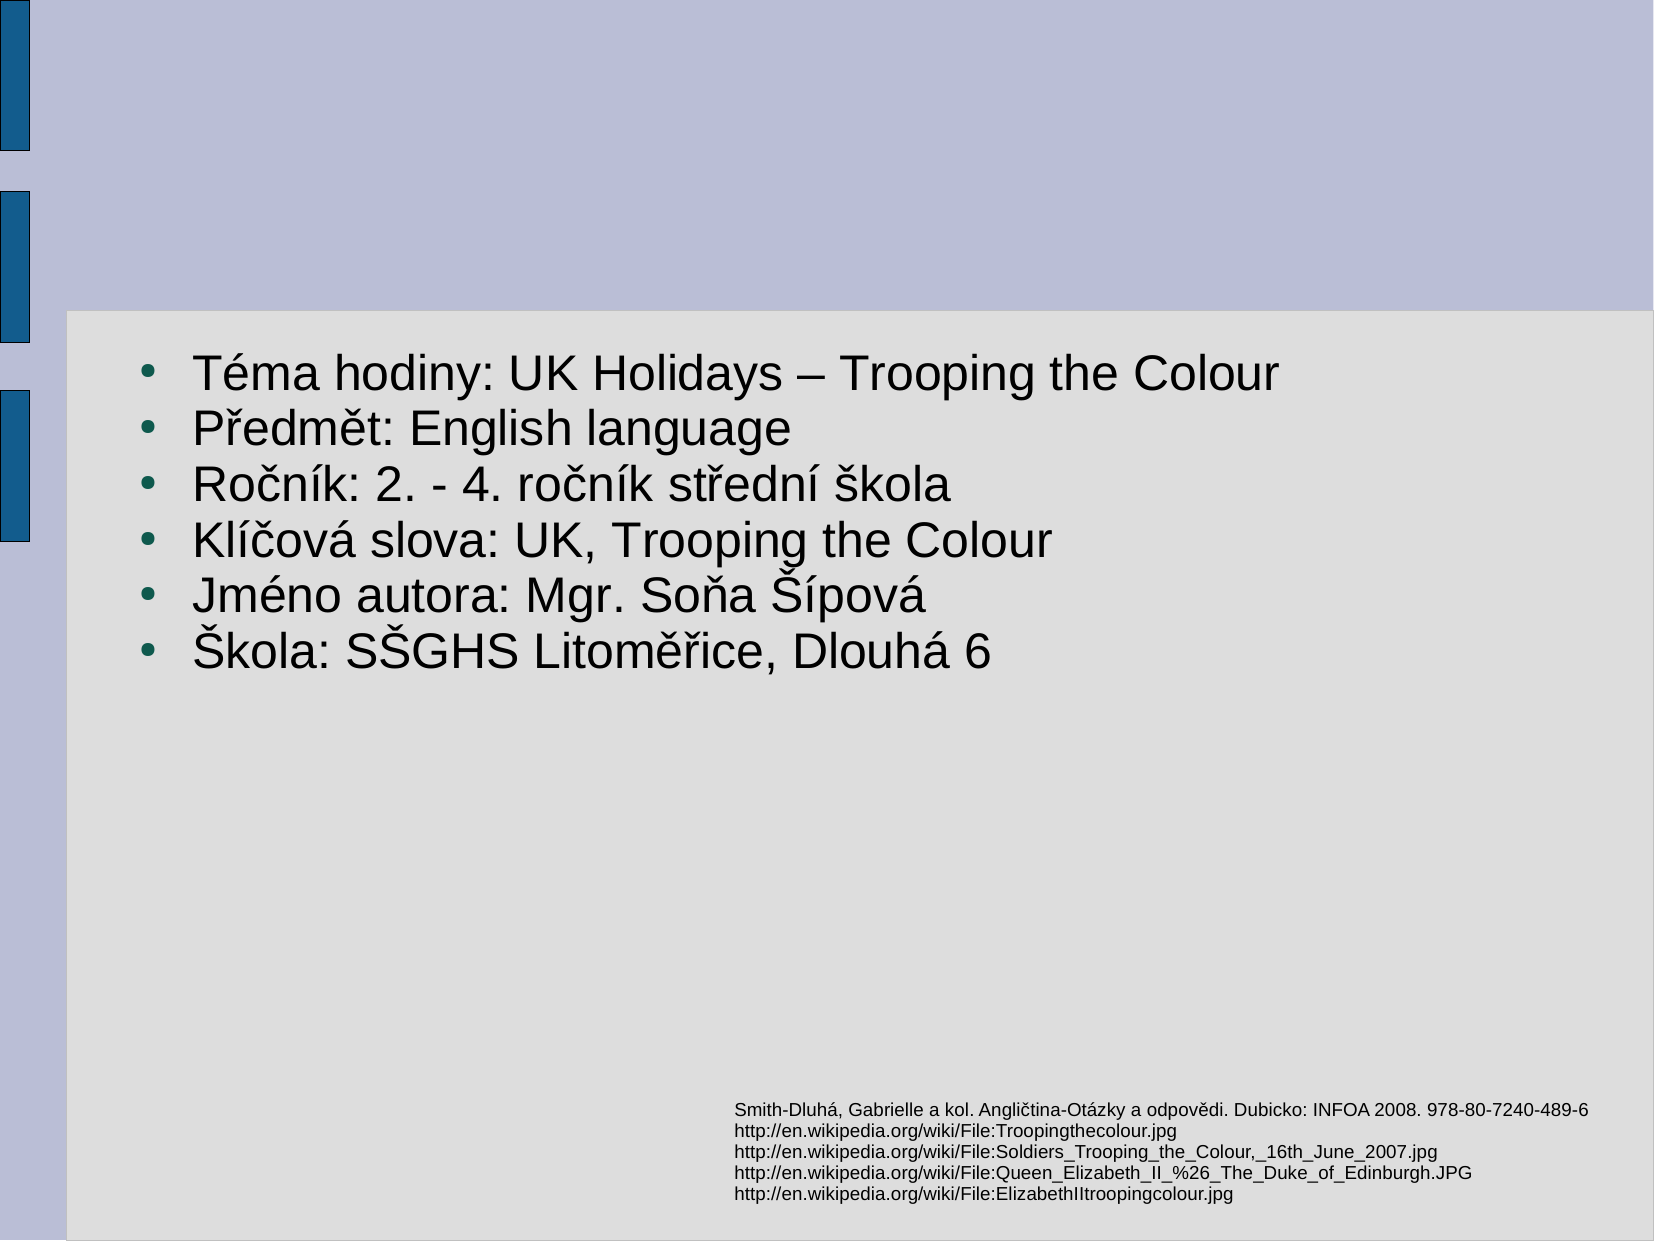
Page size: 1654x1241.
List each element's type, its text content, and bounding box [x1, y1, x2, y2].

list Téma hodiny: UK Holidays – Trooping the Colour Předmět: English language Ročník: 2. - 4. ročník střední škola Klíčová slova: UK, Trooping the Colour Jméno autora: Mgr. Soňa Šípová Škola: SŠGHS Litoměřice, Dlouhá 6 [121, 344, 1534, 1127]
text_box Smith-Dluhá, Gabrielle a kol. Angličtina-Otázky a odpovědi. Dubicko: INFOA 2008. 978-80-7240-489-6 http://en.wikipedia.org/wiki/File:Troopingthecolour.jpg http://en.wikipedia.org/wiki/File:Soldiers_Trooping_the_Colour,_16th_June_2007.jpg http://en.wikipedia.org/wiki/File:Queen_Elizabeth_II_%26_The_Duke_of_Edinburgh.JPG http://en.wikipedia.org/wiki/File:ElizabethIItroopingcolour.jpg [719, 1071, 1625, 1211]
